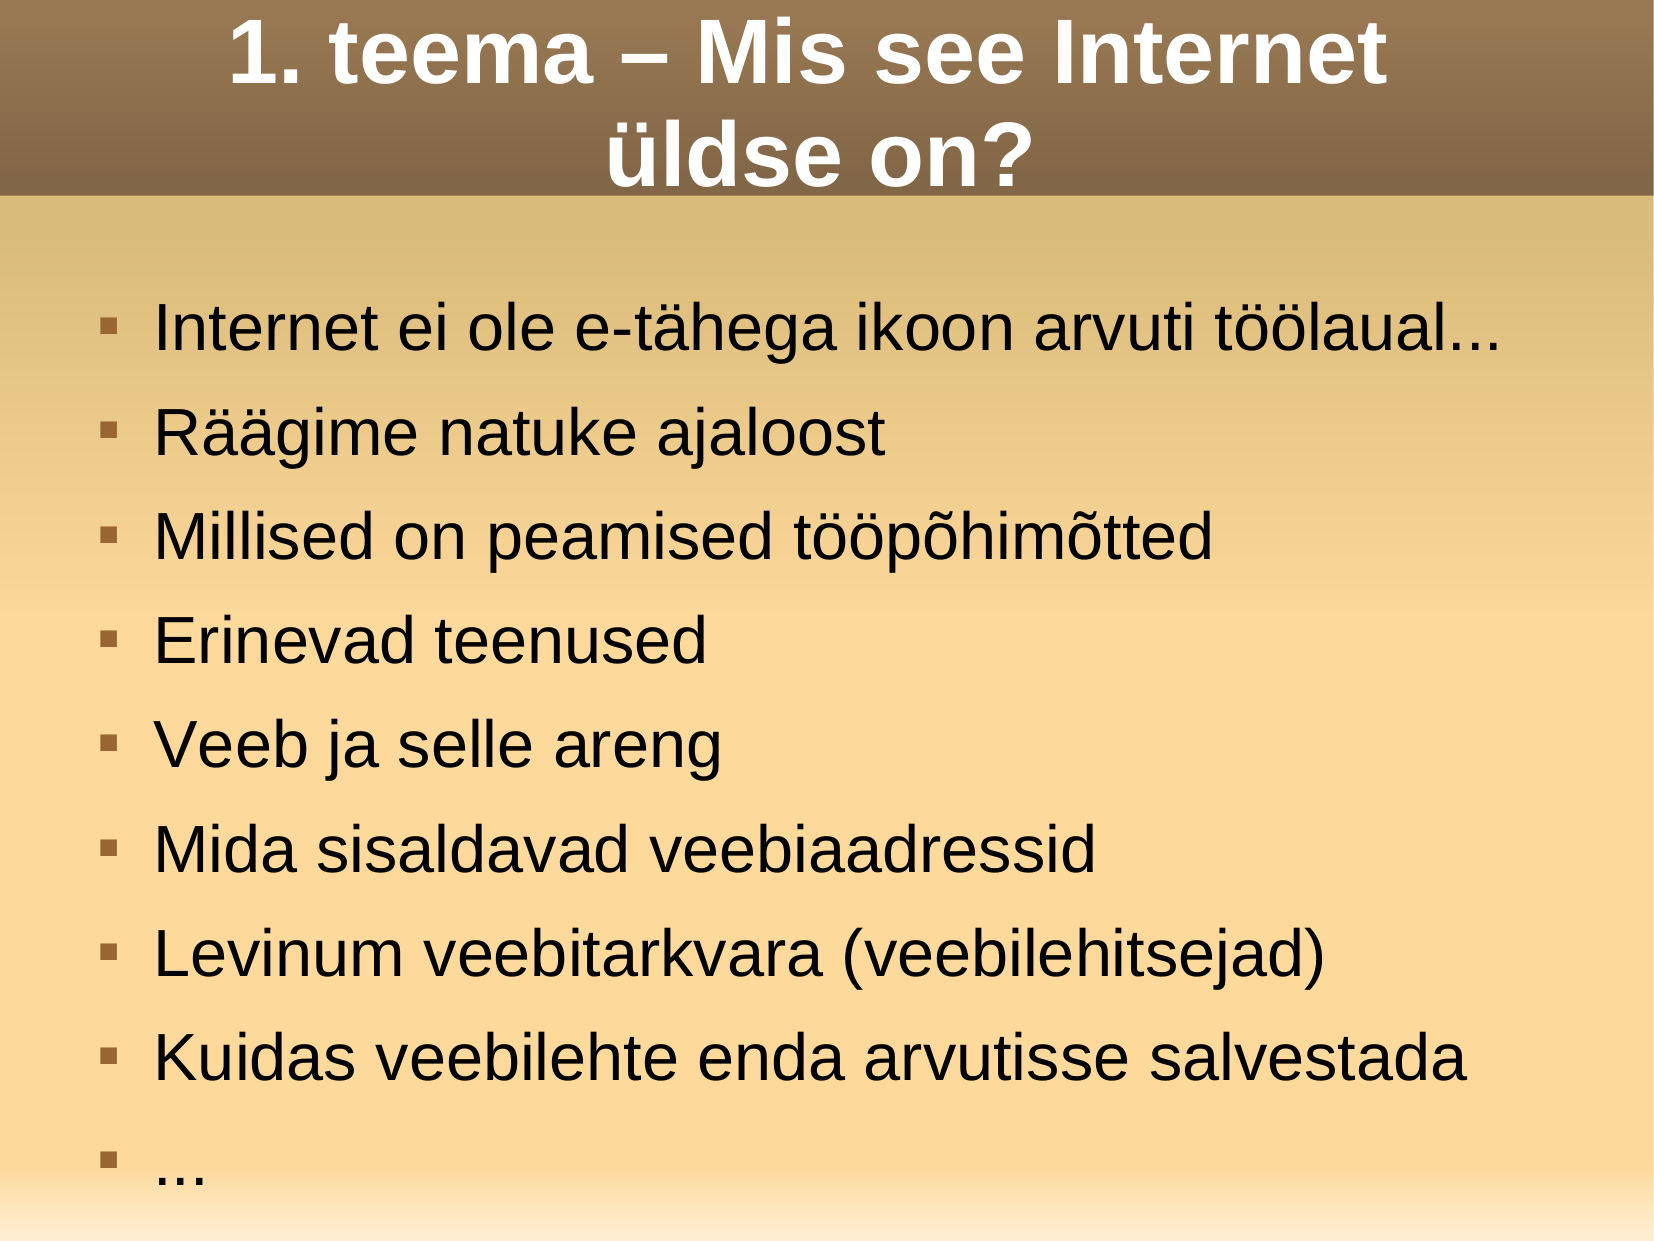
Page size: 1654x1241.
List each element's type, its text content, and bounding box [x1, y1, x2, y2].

picture [0, 0, 1654, 1241]
list Internet ei ole e-tähega ikoon arvuti töölaual... Räägime natuke ajaloost Millised on peamised tööpõhimõtted Erinevad teenused Veeb ja selle areng Mida sisaldavad veebiaadressid Levinum veebitarkvara (veebilehitsejad) Kuidas veebilehte enda arvutisse salvestada ... [82, 290, 1571, 1200]
title 1. teema – Mis see Internet üldse on? [76, 1, 1565, 207]
